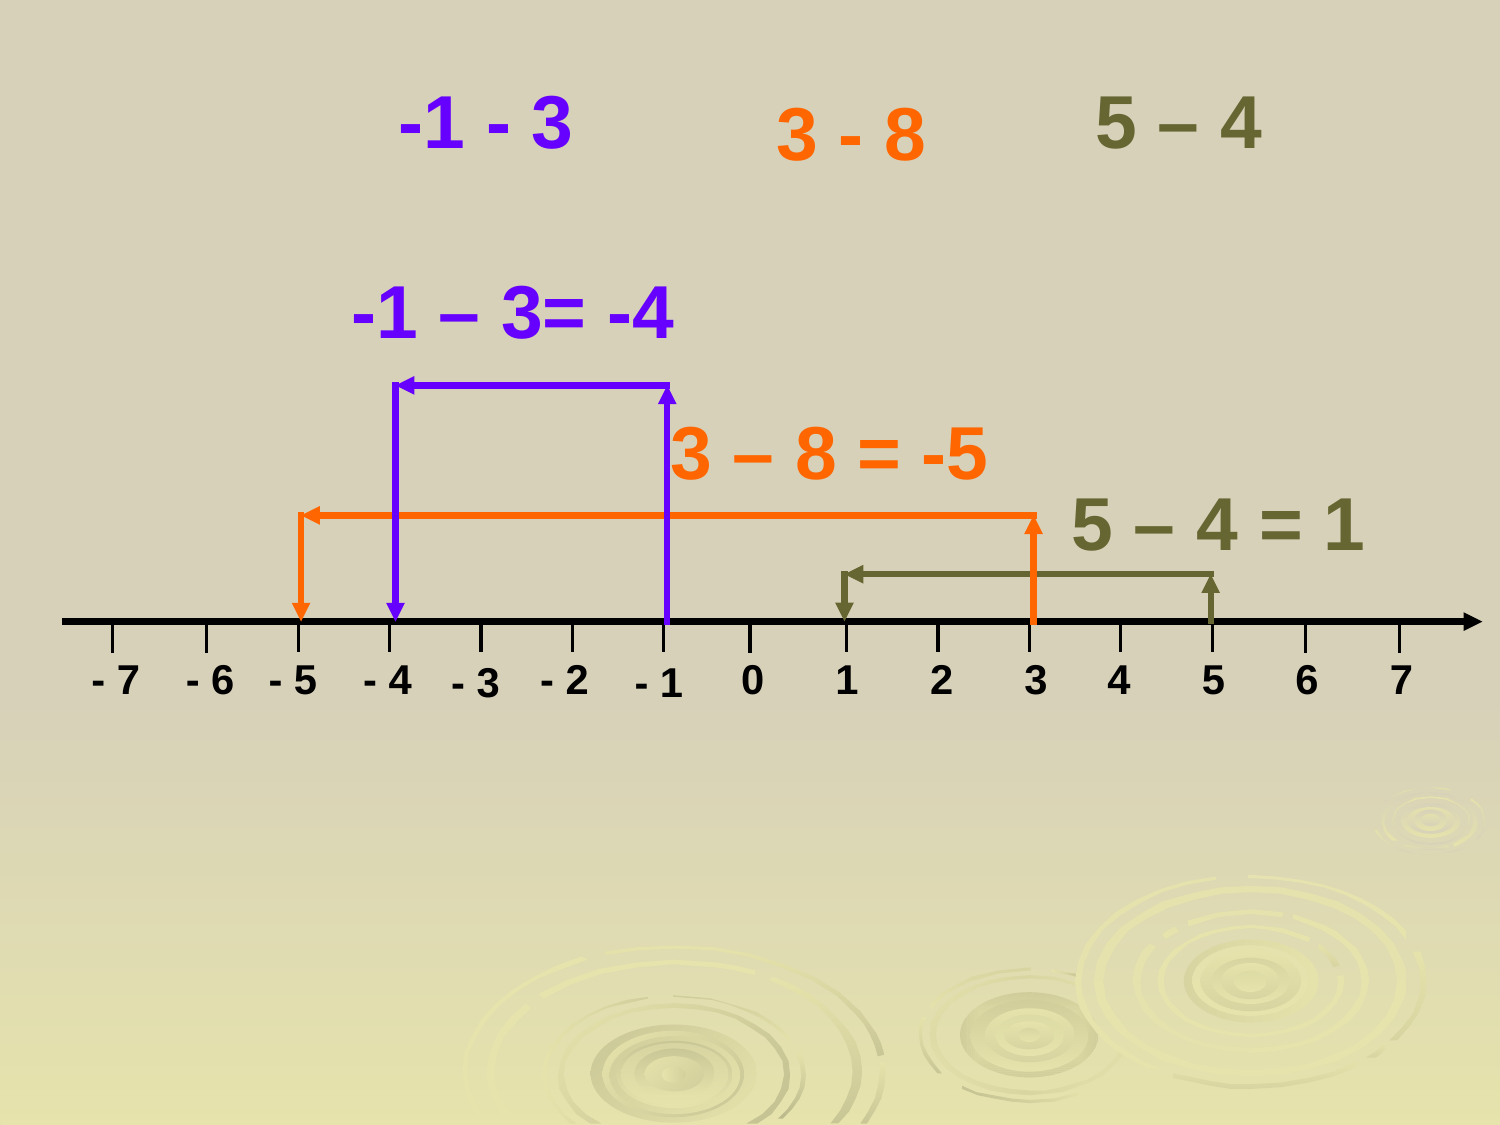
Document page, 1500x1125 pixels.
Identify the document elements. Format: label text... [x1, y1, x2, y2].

text_box - 1 [619, 647, 721, 723]
text_box 3 [998, 645, 1065, 720]
text_box 7 [1352, 645, 1454, 720]
text_box - 4 [348, 645, 450, 720]
text_box - 3 [436, 647, 538, 723]
text_box 4 [1092, 664, 1159, 720]
text_box 6 [1257, 664, 1352, 720]
text_box 5 [1187, 664, 1254, 720]
text_box - 6 [178, 645, 273, 720]
text_box - 2 [525, 645, 627, 720]
text_box 0 [726, 645, 793, 720]
text_box 3 - 8 [761, 78, 1022, 184]
text_box 3 – 8 = -5 [670, 397, 1034, 503]
text_box - 7 [76, 645, 178, 720]
text_box 2 [915, 645, 982, 720]
text_box -1 – 3= -4 [336, 255, 691, 361]
text_box 5 – 4 [1080, 66, 1306, 172]
text_box 5 – 4 = 1 [1056, 467, 1400, 664]
text_box 3 – 8 = -5 [655, 397, 664, 503]
text_box -1 - 3 [383, 66, 668, 172]
text_box 1 [820, 645, 888, 720]
text_box - 5 [273, 645, 348, 720]
